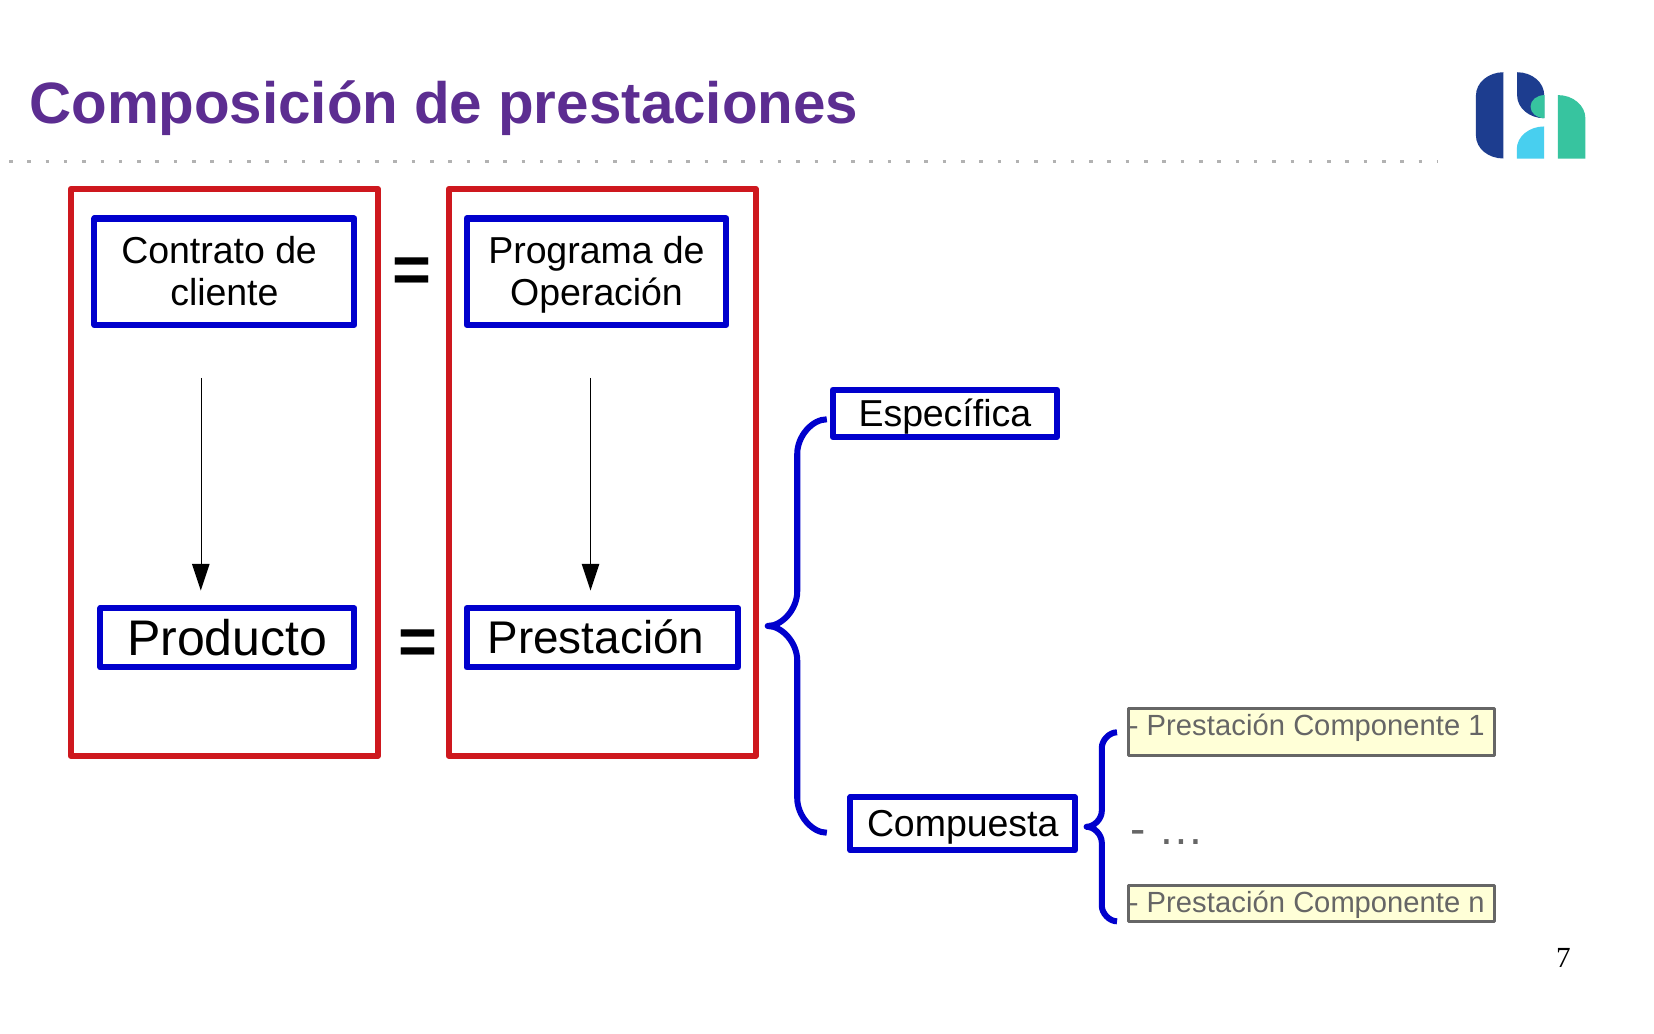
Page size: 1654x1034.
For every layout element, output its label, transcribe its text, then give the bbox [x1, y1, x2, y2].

text_box = [383, 596, 446, 710]
text_box Prestación [466, 608, 739, 668]
text_box Producto [100, 608, 355, 668]
picture [1475, 72, 1586, 159]
text_box Contrato de cliente [94, 218, 355, 325]
text_box Compuesta [850, 797, 1075, 851]
text_box = [381, 224, 446, 338]
text_box Programa de Operación [466, 218, 727, 325]
text_box Composición de prestaciones [29, 70, 1317, 136]
text_box Específica [832, 389, 1058, 438]
text_box - Prestación Componente 1 [1128, 708, 1495, 756]
text_box - … [1086, 732, 1118, 922]
text_box - Prestación Componente n [1128, 885, 1495, 922]
